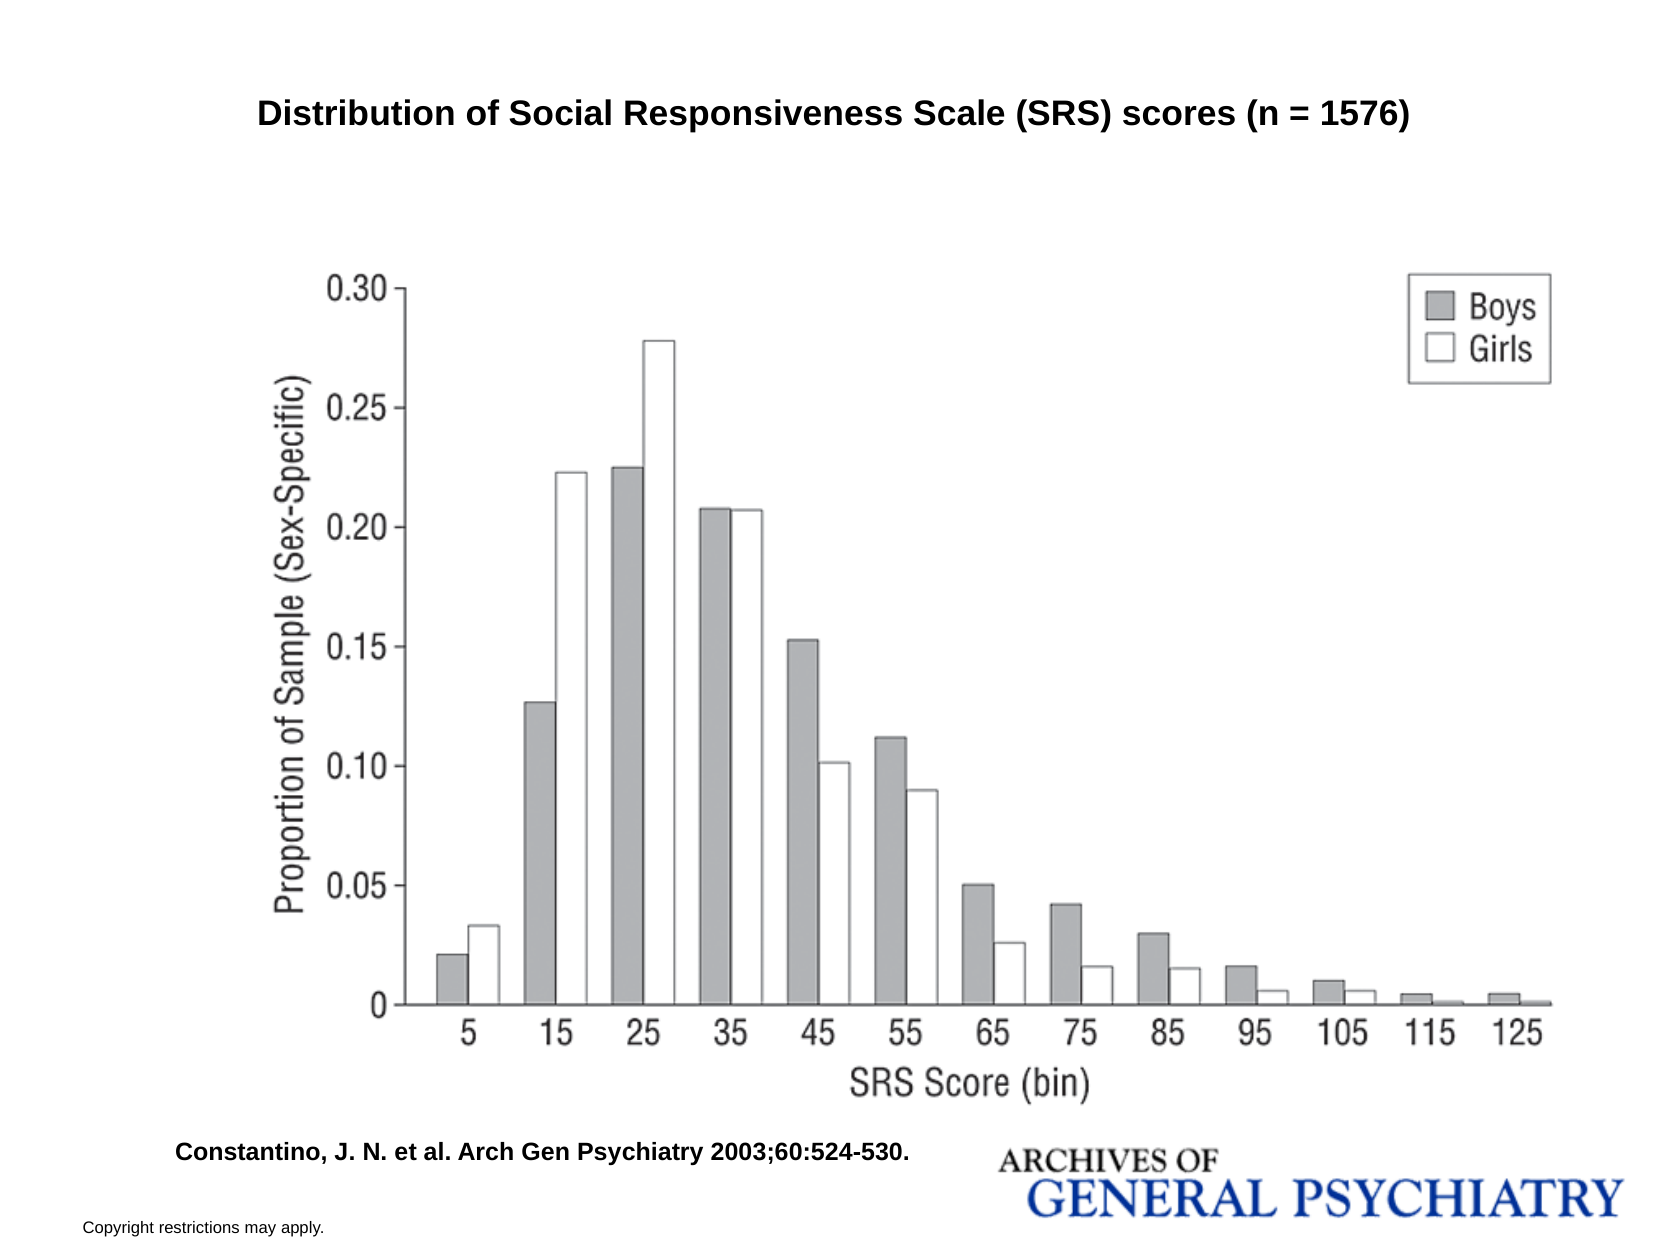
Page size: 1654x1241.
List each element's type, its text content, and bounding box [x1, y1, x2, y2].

text_box Distribution of Social Responsiveness Scale (SRS) scores (n = 1576) [15, 94, 1654, 133]
text_box Constantino, J. N. et al. Arch Gen Psychiatry 2003;60:524-530. [175, 1138, 1001, 1166]
text_box Copyright restrictions may apply. [82, 1218, 359, 1237]
picture [974, 1120, 1654, 1241]
picture [252, 248, 1570, 1119]
